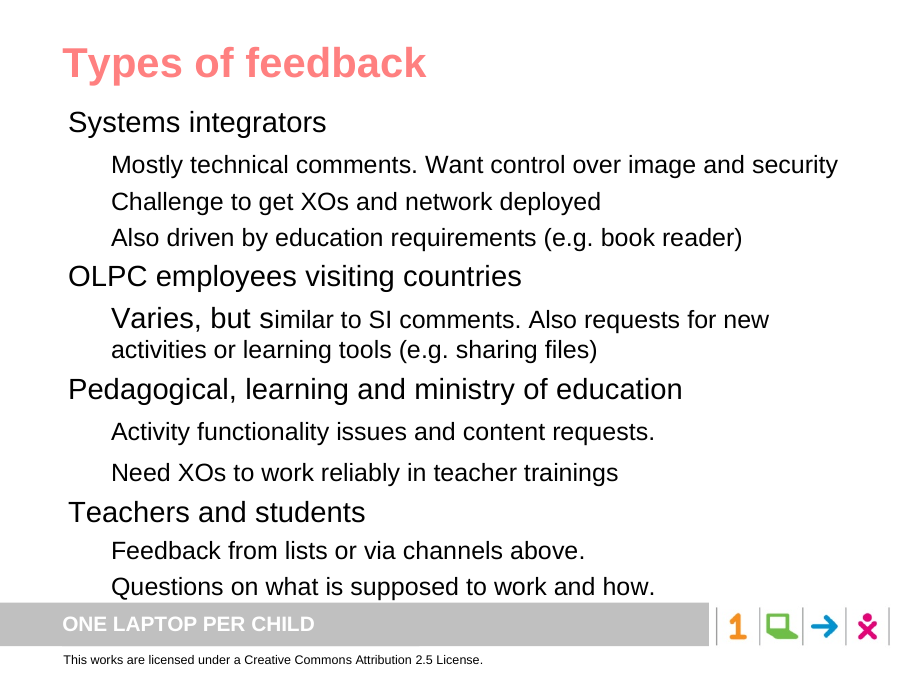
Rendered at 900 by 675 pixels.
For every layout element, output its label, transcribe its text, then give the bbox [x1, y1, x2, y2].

picture [709, 598, 898, 655]
text_box Systems integrators Mostly technical comments. Want control over image and security Challenge to get XOs and network deployed Also driven by education requirements (e.g. book reader)‏ OLPC employees visiting countries Varies, but similar to SI comments. Also requests for new activities or learning tools (e.g. sharing files)‏ Pedagogical, learning and ministry of education Activity functionality issues and content requests. Need XOs to work reliably in teacher trainings Teachers and students Feedback from lists or via channels above. Questions on what is supposed to work and how. [62, 77, 850, 500]
text_box Types of feedback [62, 4, 843, 77]
